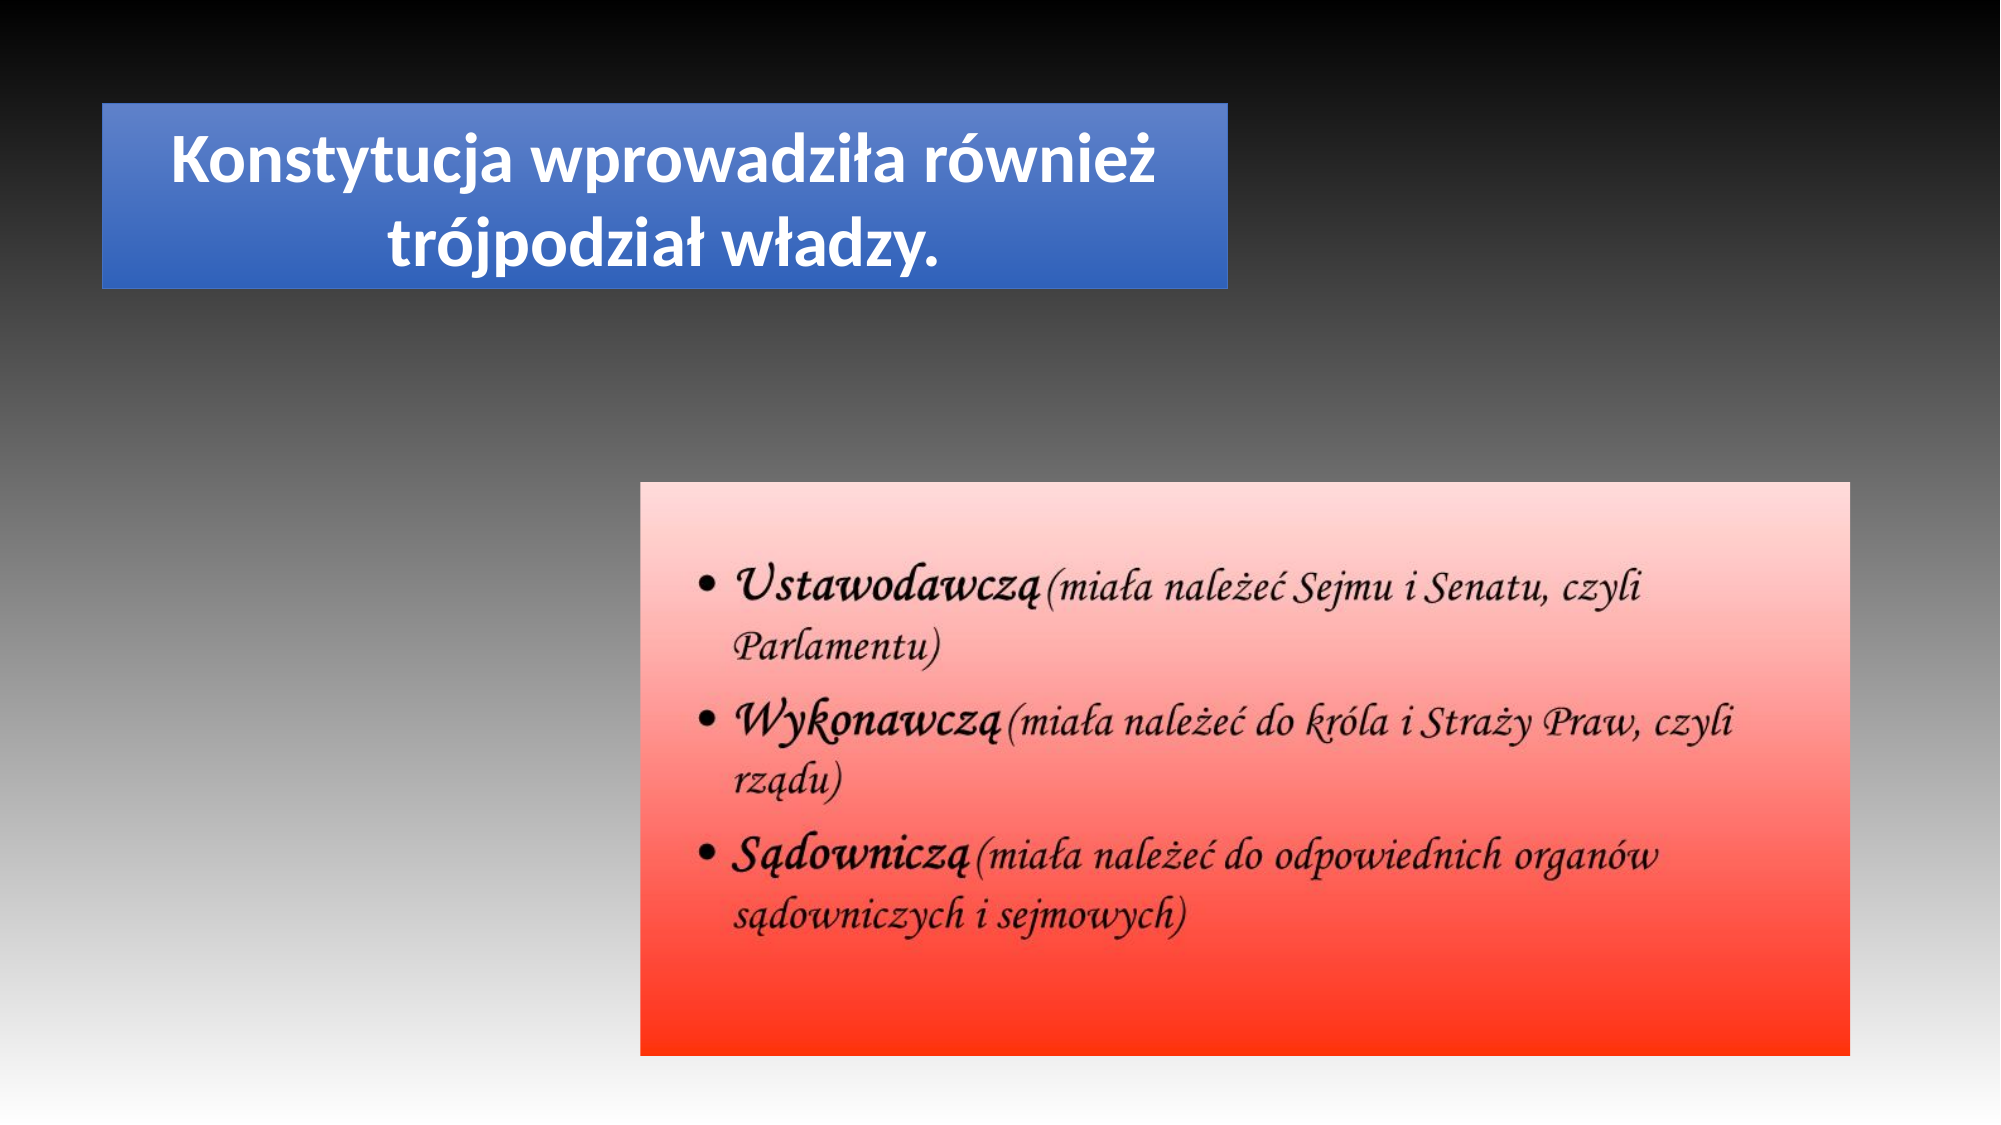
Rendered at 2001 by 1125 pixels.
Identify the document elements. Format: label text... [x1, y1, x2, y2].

picture [640, 482, 1851, 1056]
text_box Konstytucja wprowadziła również trójpodział władzy. [102, 103, 1228, 289]
